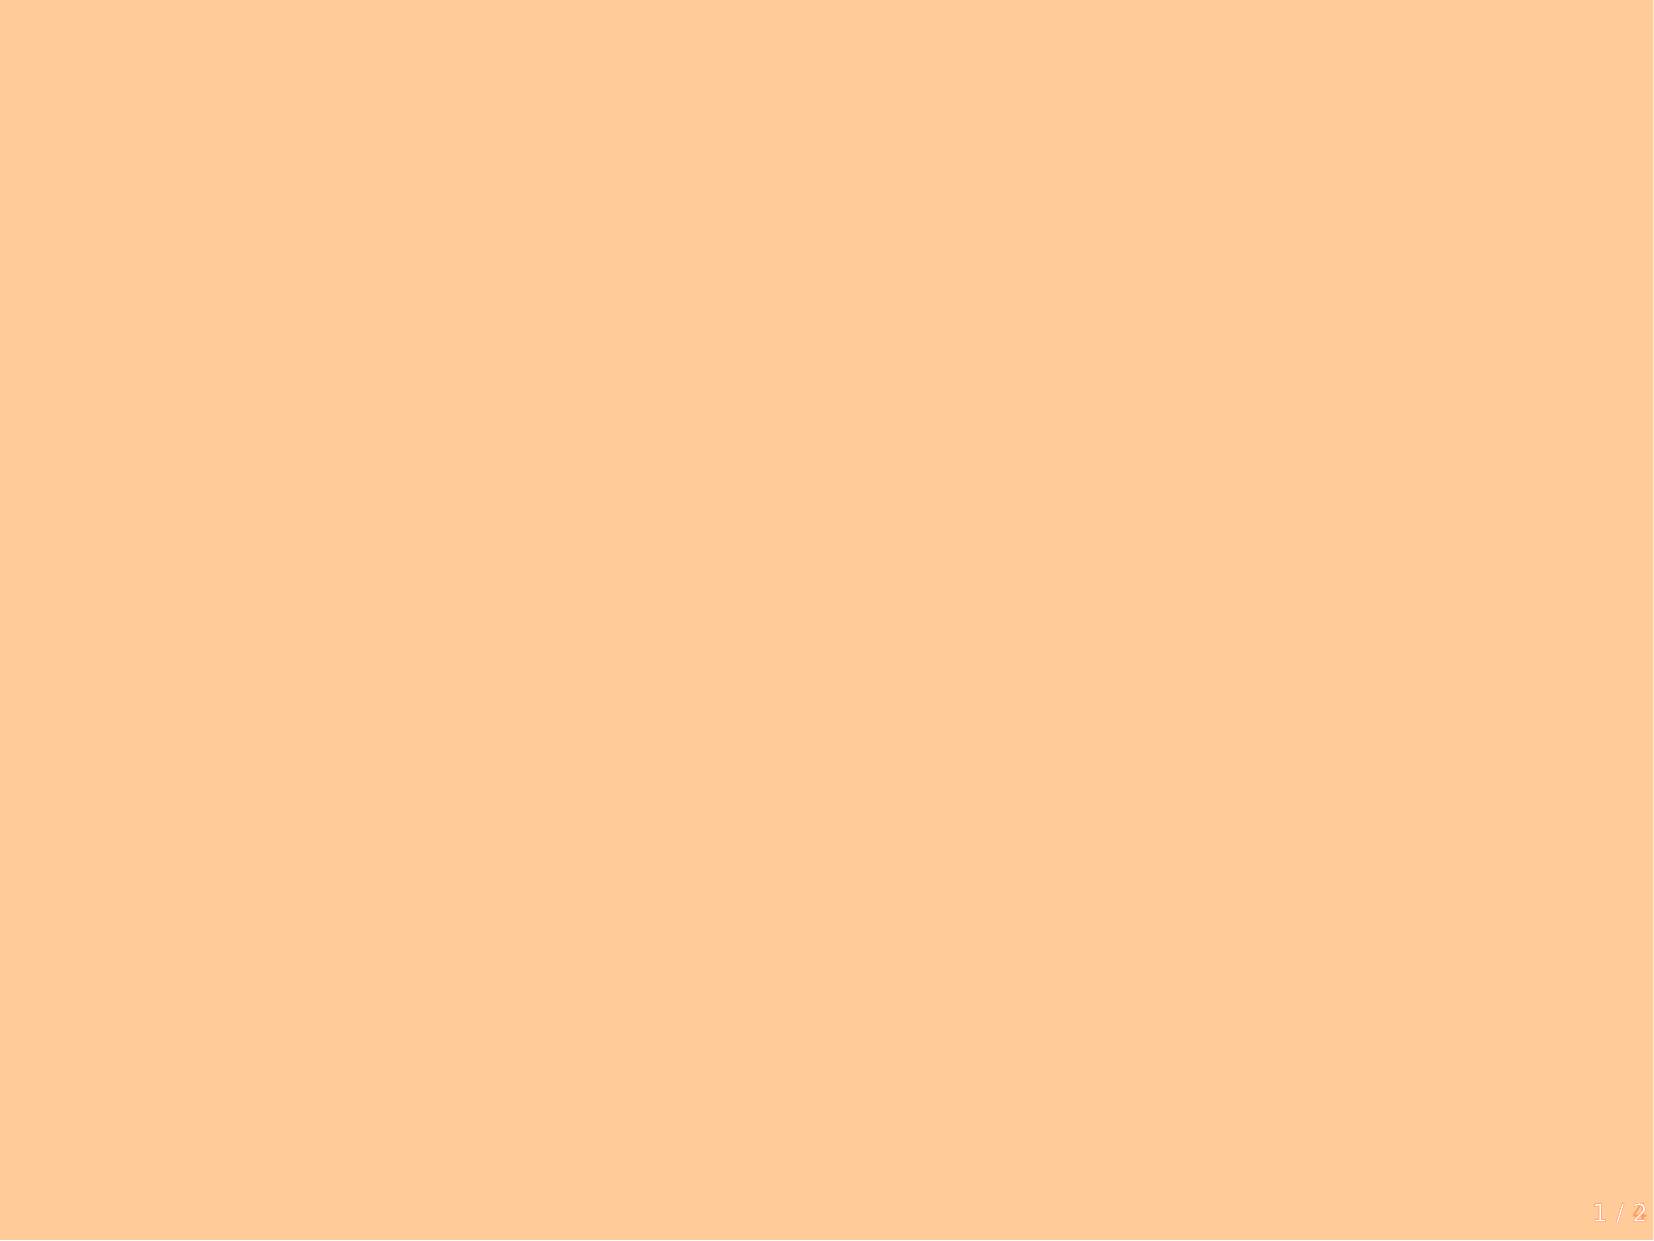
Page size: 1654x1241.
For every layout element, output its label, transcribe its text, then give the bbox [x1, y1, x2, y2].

text_box 1 / 2 [1591, 1198, 1649, 1235]
